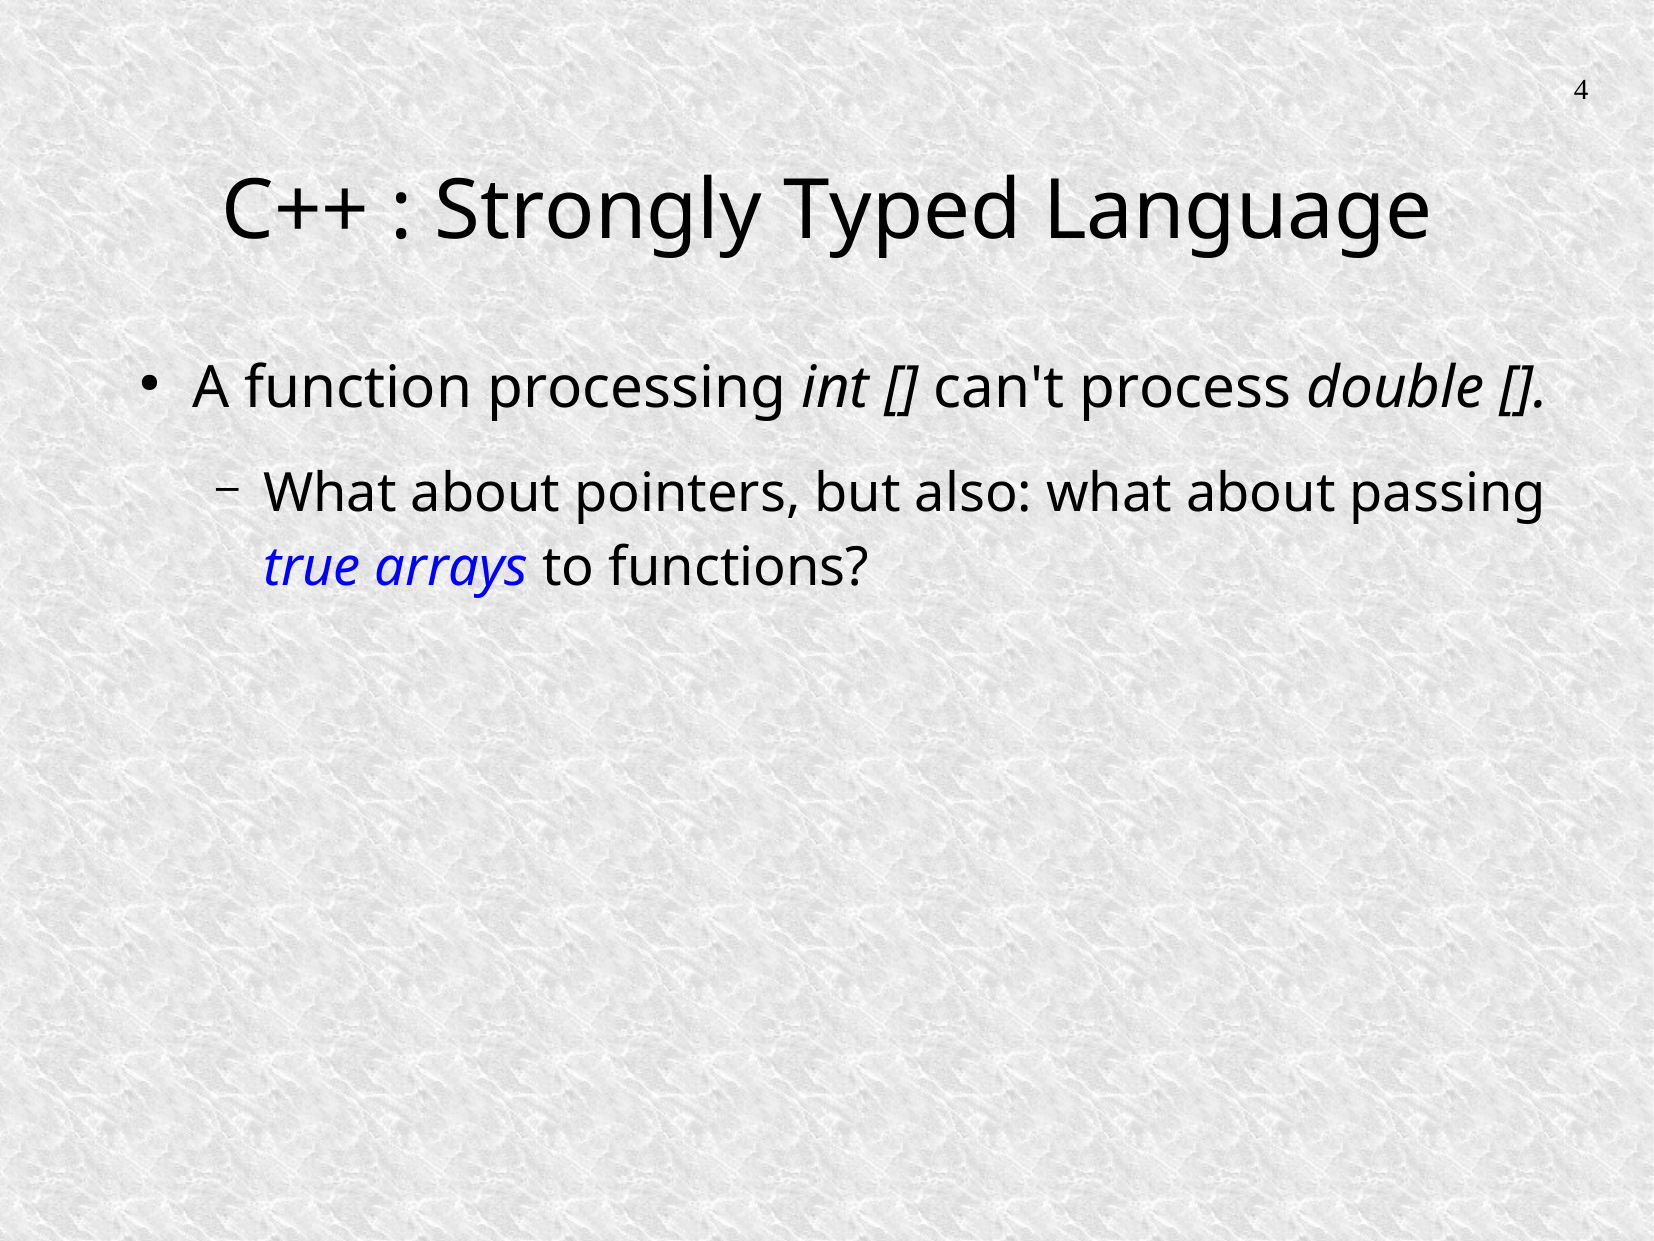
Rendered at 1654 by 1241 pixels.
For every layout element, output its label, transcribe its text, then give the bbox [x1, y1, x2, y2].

title C++ : Strongly Typed Language [121, 102, 1534, 311]
picture [0, 0, 1654, 1241]
list A function processing int [] can't process double []. What about pointers, but also: what about passing true arrays to functions? [121, 344, 1556, 1184]
